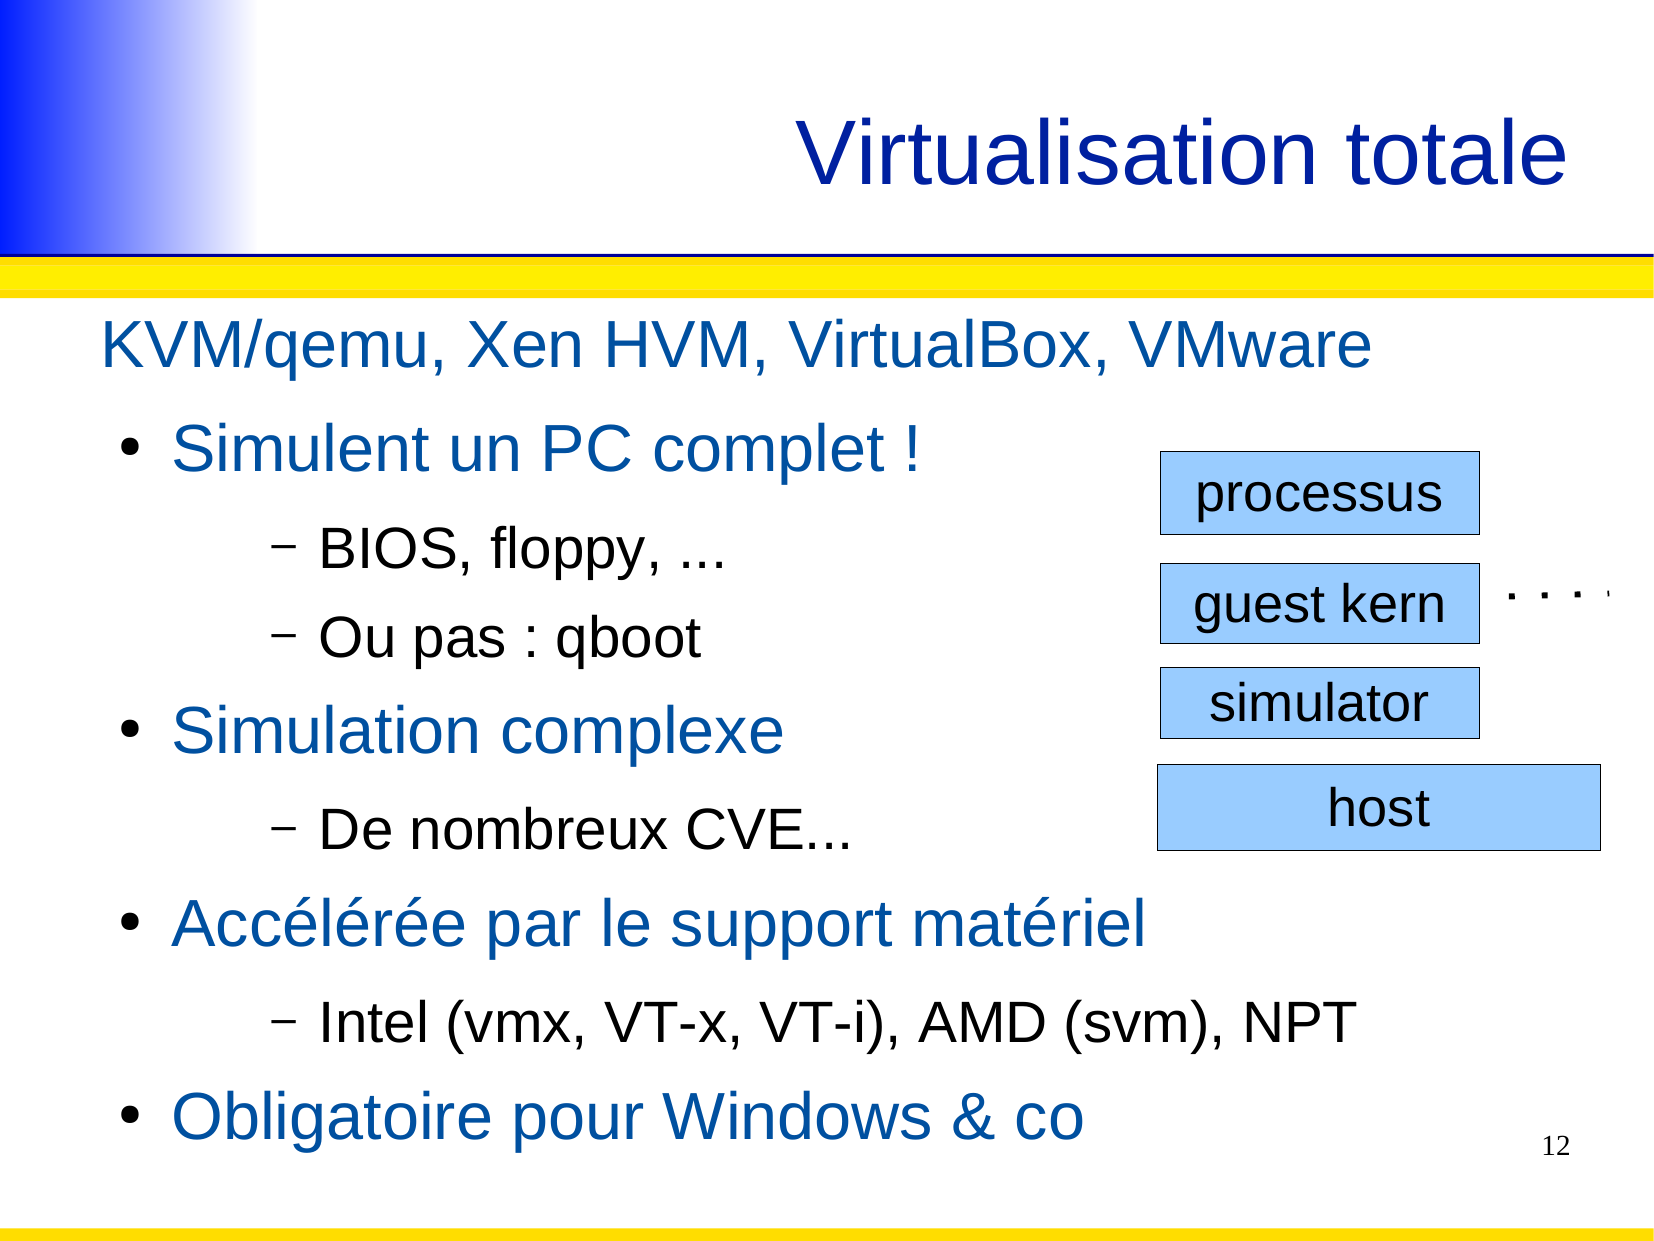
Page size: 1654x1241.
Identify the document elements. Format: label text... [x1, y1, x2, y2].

title Virtualisation totale [372, 49, 1571, 257]
list KVM/qemu, Xen HVM, VirtualBox, VMware Simulent un PC complet ! BIOS, floppy, ... Ou pas : qboot Simulation complexe De nombreux CVE... Accélérée par le support matériel Intel (vmx, VT-x, VT-i), AMD (svm), NPT Obligatoire pour Windows & co [82, 307, 1571, 1154]
text_box simulator [1160, 667, 1480, 739]
text_box guest kern [1160, 563, 1480, 644]
text_box processus [1160, 451, 1480, 535]
text_box host [1157, 764, 1601, 851]
